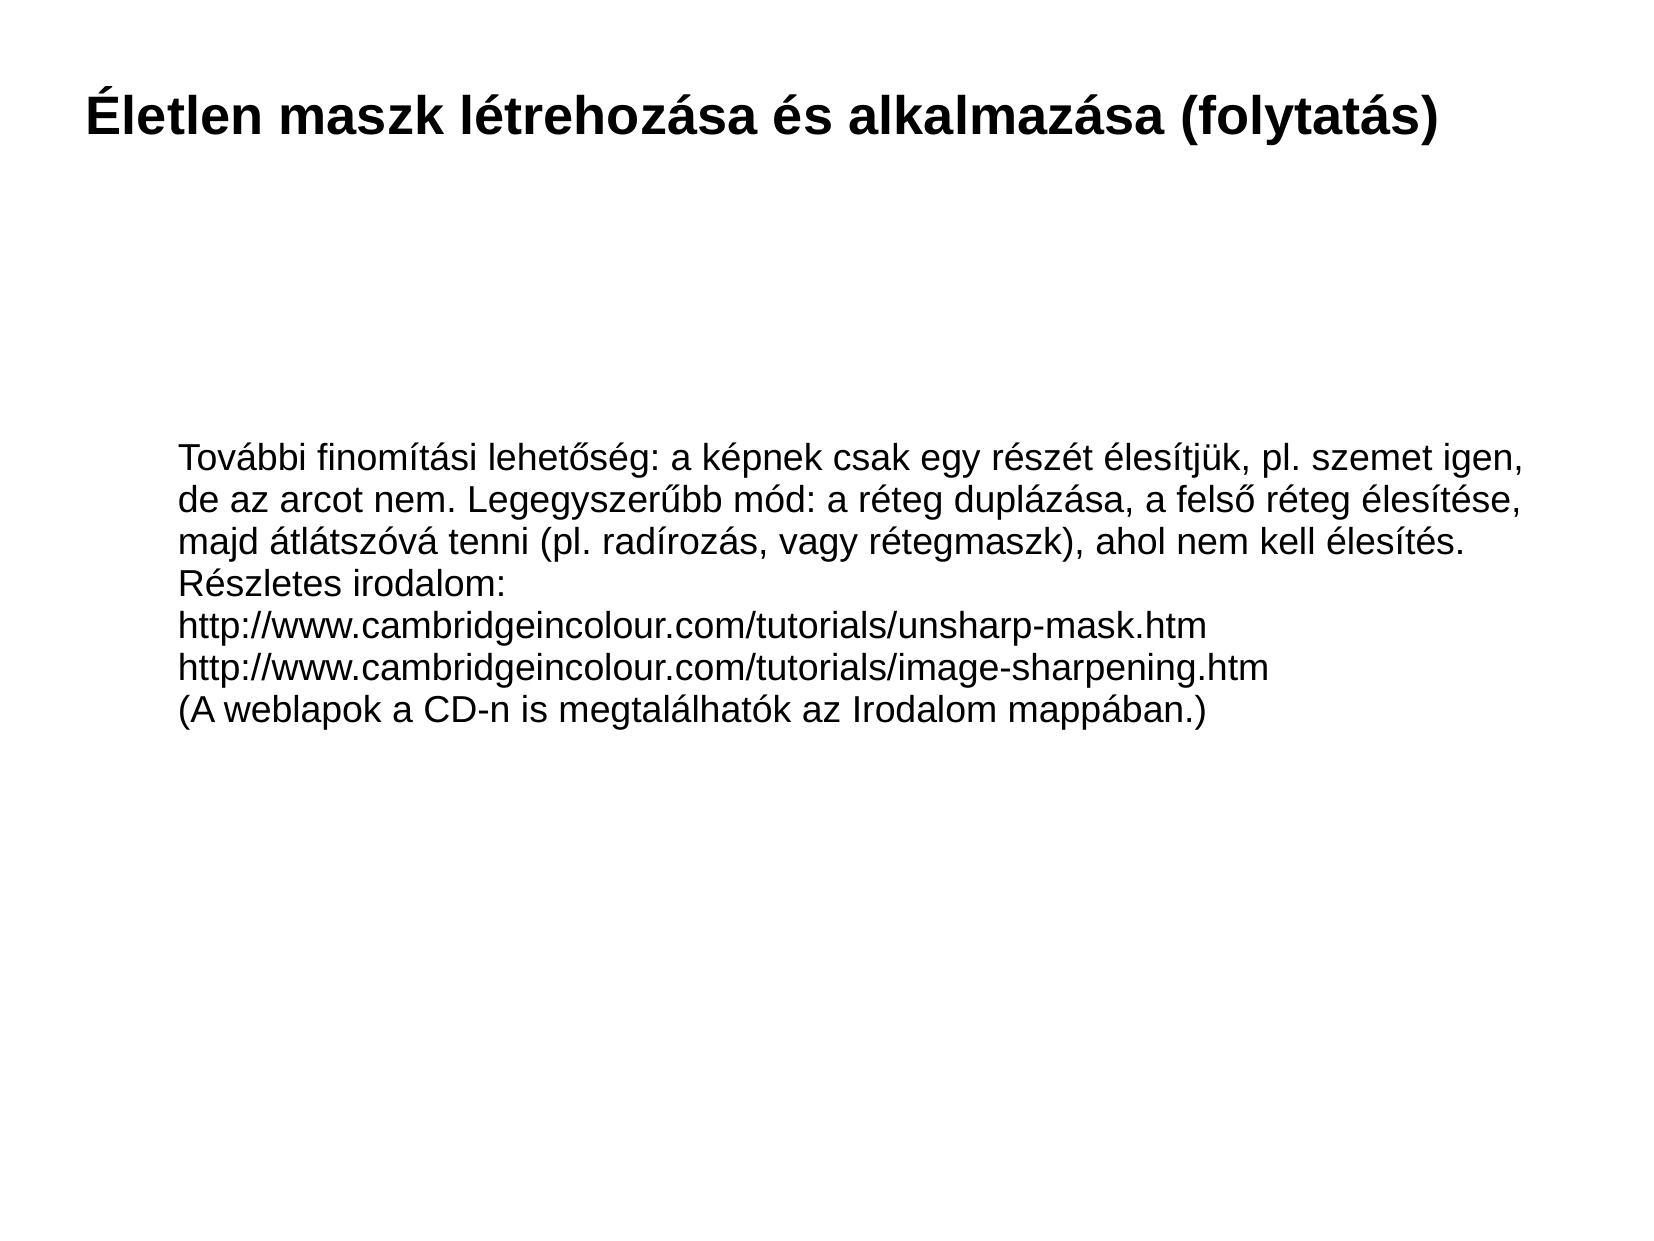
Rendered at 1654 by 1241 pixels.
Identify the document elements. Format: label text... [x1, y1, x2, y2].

text_box Életlen maszk létrehozása és alkalmazása (folytatás) [71, 78, 1456, 155]
text_box További finomítási lehetőség: a képnek csak egy részét élesítjük, pl. szemet igen, de az arcot nem. Legegyszerűbb mód: a réteg duplázása, a felső réteg élesítése, majd átlátszóvá tenni (pl. radírozás, vagy rétegmaszk), ahol nem kell élesítés. Részletes irodalom: http://www.cambridgeincolour.com/tutorials/unsharp-mask.htm http://www.cambridgeincolour.com/tutorials/image-sharpening.htm (A weblapok a CD-n is megtalálhatók az Irodalom mappában.) [163, 428, 1548, 738]
